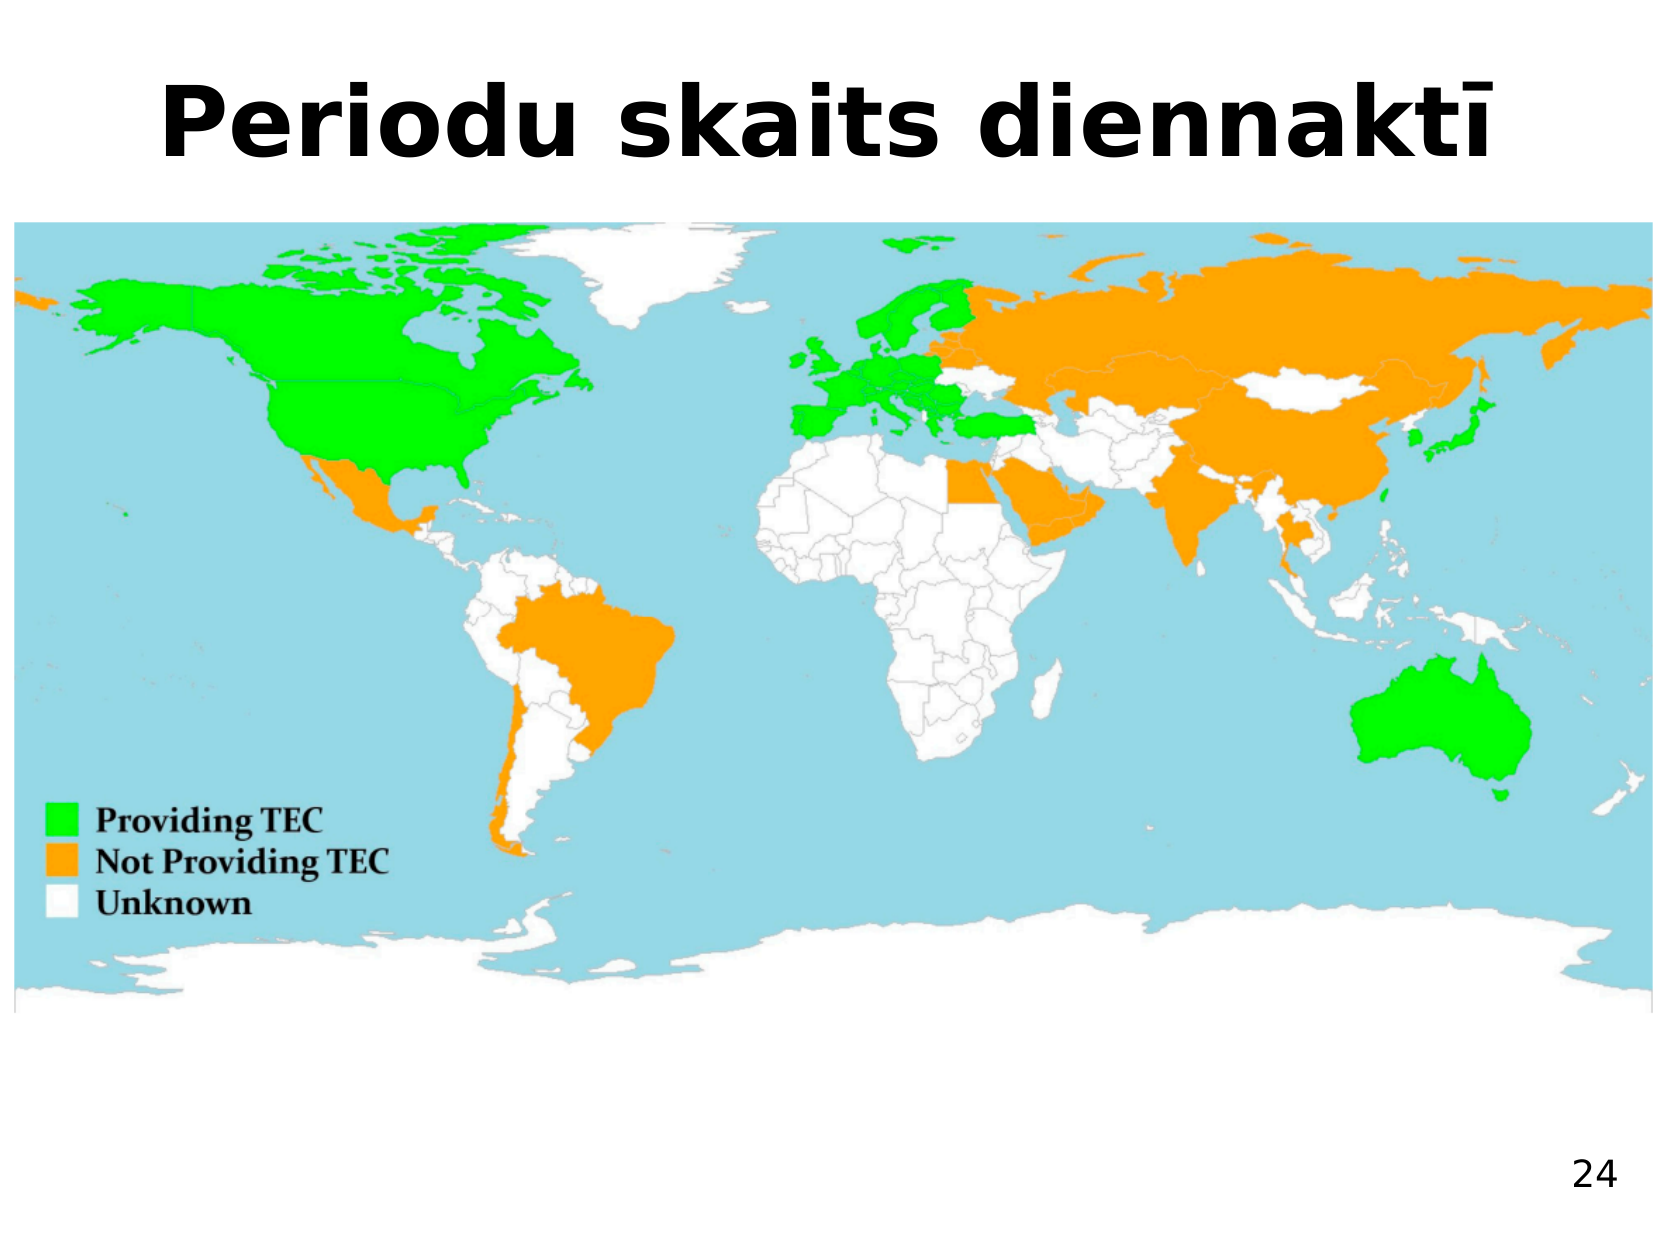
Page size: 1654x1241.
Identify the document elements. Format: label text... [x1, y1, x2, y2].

title Periodu skaits diennaktī [82, 8, 1571, 214]
picture [6, 214, 1654, 1030]
